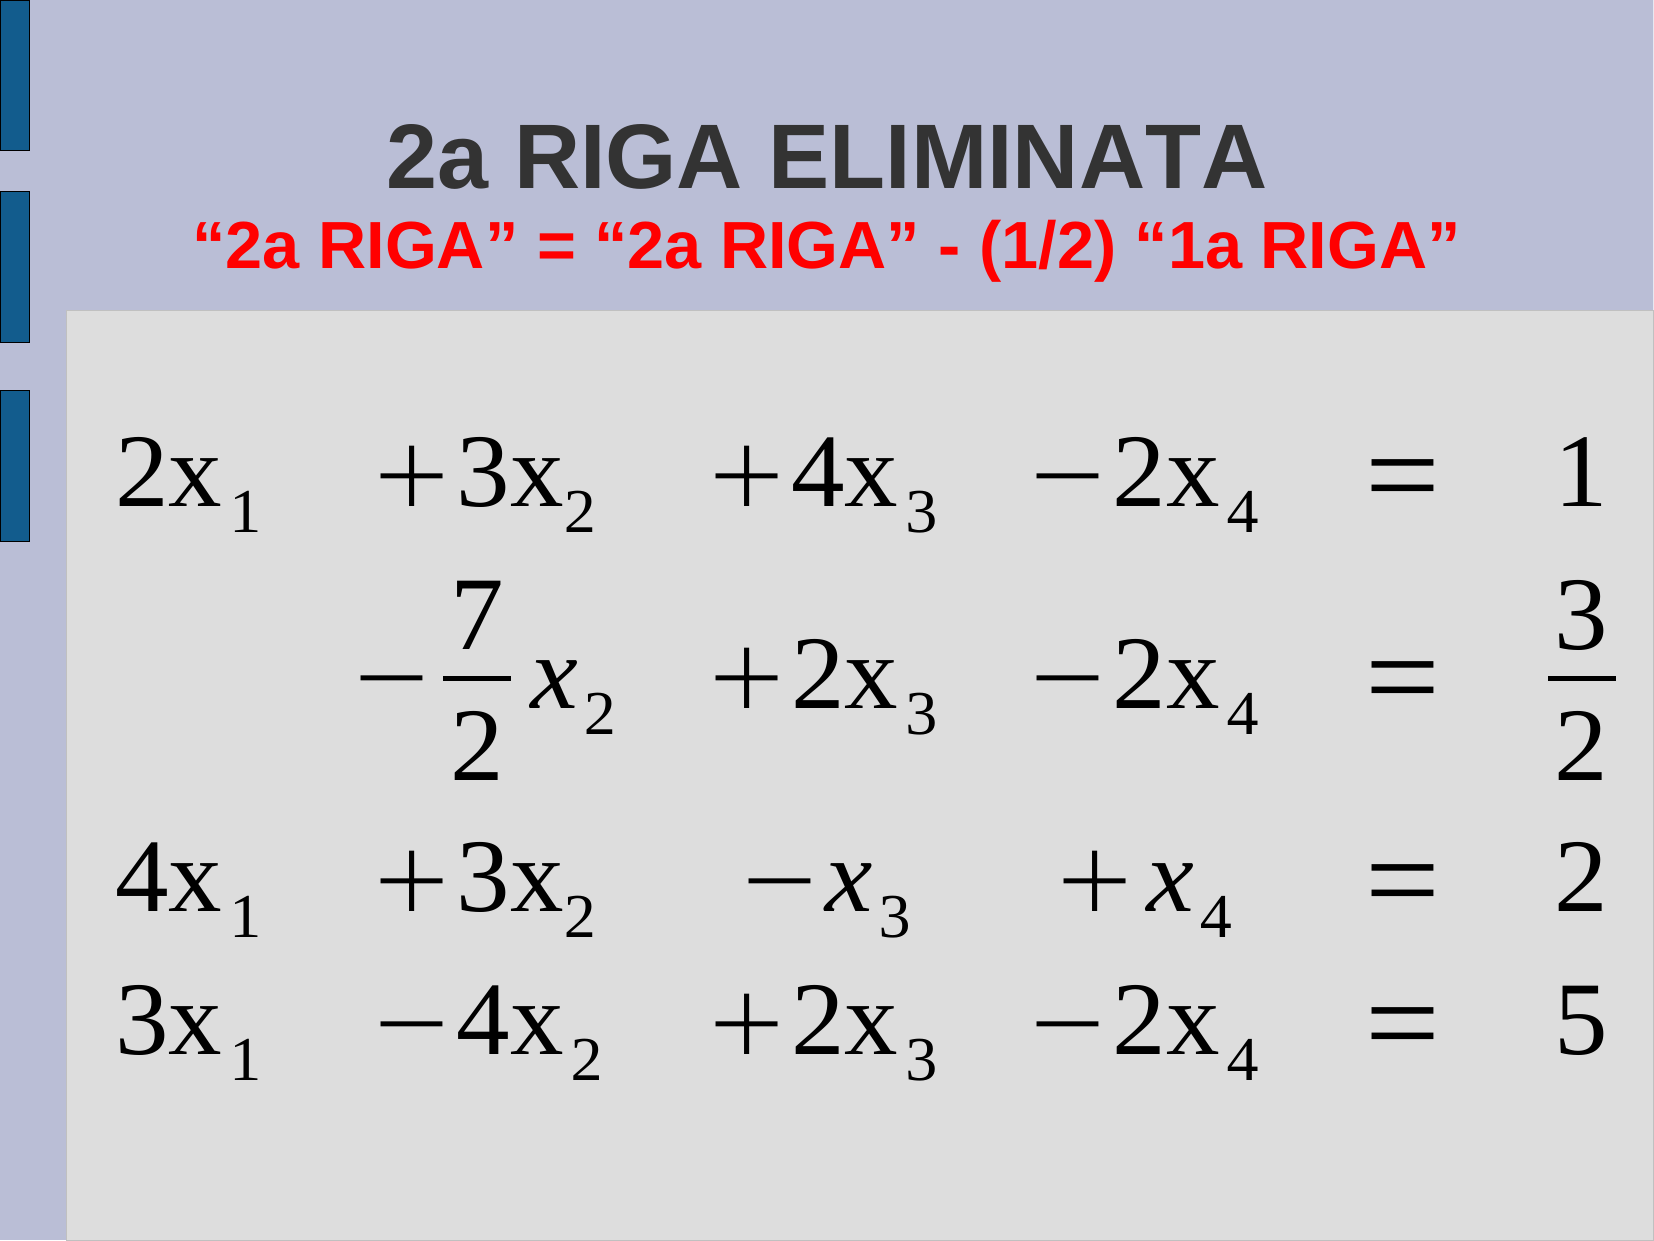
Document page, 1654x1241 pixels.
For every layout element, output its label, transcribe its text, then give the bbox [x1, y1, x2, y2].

chart [88, 401, 1646, 1095]
title 2a RIGA ELIMINATA “2a RIGA” = “2a RIGA” - (1/2) “1a RIGA” [121, 98, 1534, 291]
